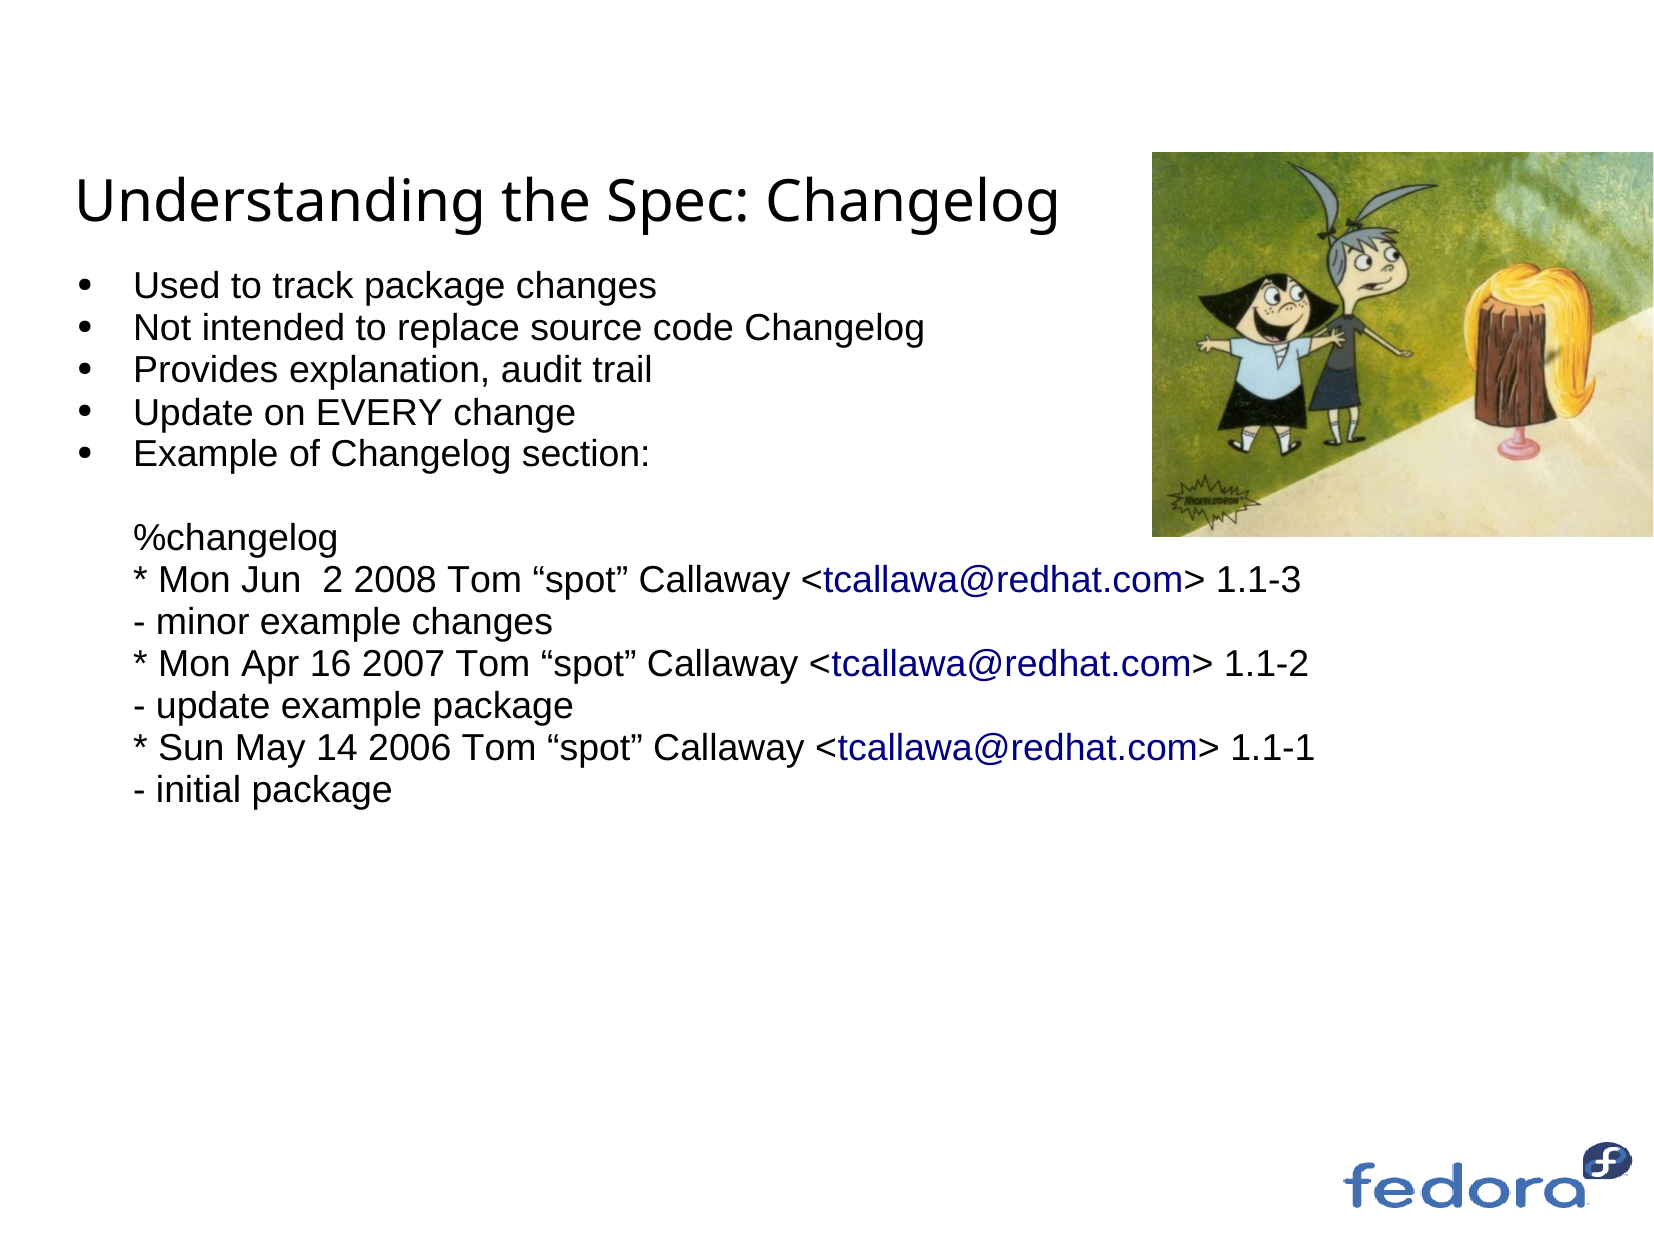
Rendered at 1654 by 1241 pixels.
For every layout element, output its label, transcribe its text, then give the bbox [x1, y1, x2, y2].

list Used to track package changes Not intended to replace source code Changelog Provides explanation, audit trail Update on EVERY change Example of Changelog section: %changelog * Mon Jun 2 2008 Tom “spot” Callaway <tcallawa@redhat.com> 1.1-3 - minor example changes * Mon Apr 16 2007 Tom “spot” Callaway <tcallawa@redhat.com> 1.1-2 - update example package * Sun May 14 2006 Tom “spot” Callaway <tcallawa@redhat.com> 1.1-1 - initial package [77, 264, 1424, 1174]
picture [1152, 152, 1654, 537]
title Understanding the Spec: Changelog [74, 140, 1506, 259]
picture [1332, 1124, 1651, 1227]
